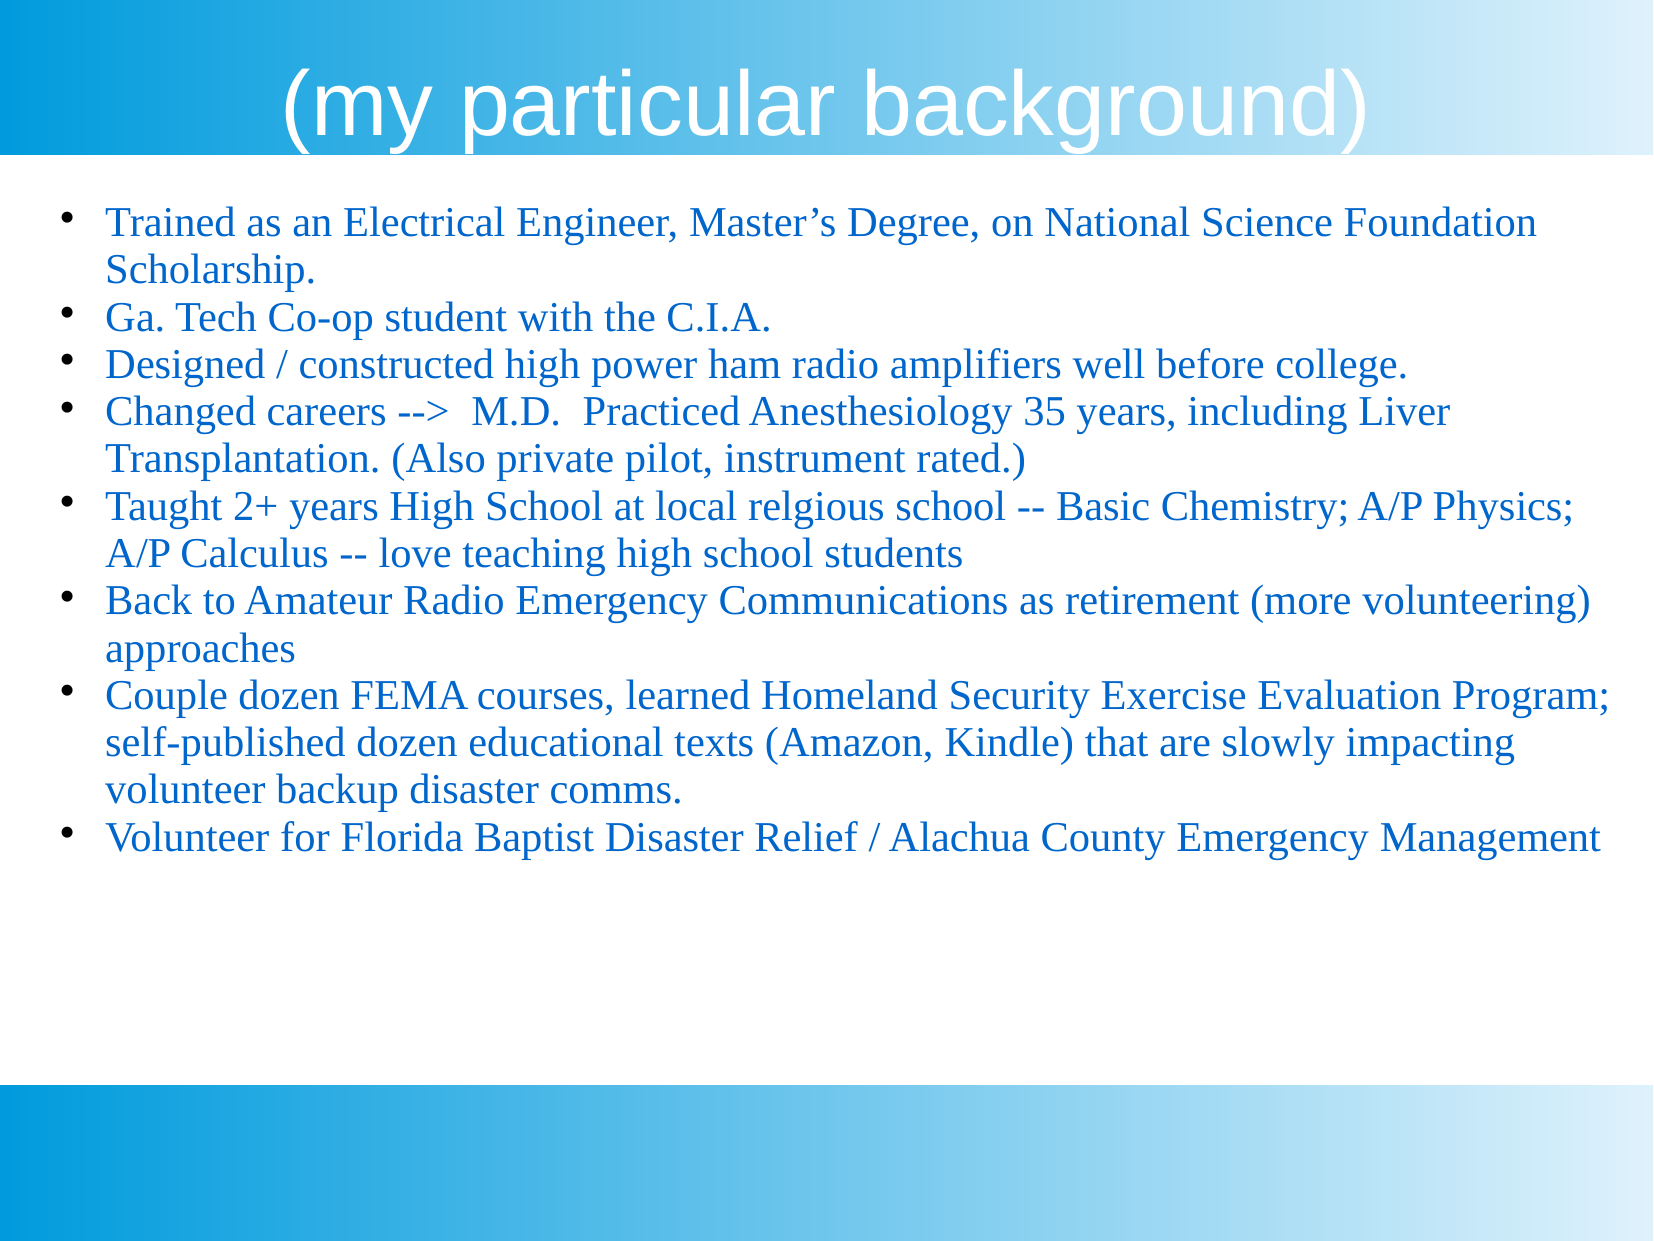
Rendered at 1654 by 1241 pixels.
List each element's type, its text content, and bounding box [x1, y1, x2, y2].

title (my particular background) [82, 49, 1571, 155]
list Trained as an Electrical Engineer, Master’s Degree, on National Science Foundation Scholarship. Ga. Tech Co-op student with the C.I.A. Designed / constructed high power ham radio amplifiers well before college. Changed careers --> M.D. Practiced Anesthesiology 35 years, including Liver Transplantation. (Also private pilot, instrument rated.) Taught 2+ years High School at local relgious school -- Basic Chemistry; A/P Physics; A/P Calculus -- love teaching high school students Back to Amateur Radio Emergency Communications as retirement (more volunteering) approaches Couple dozen FEMA courses, learned Homeland Security Exercise Evaluation Program; self-published dozen educational texts (Amazon, Kindle) that are slowly impacting volunteer backup disaster comms. Volunteer for Florida Baptist Disaster Relief / Alachua County Emergency Management [45, 195, 1621, 915]
